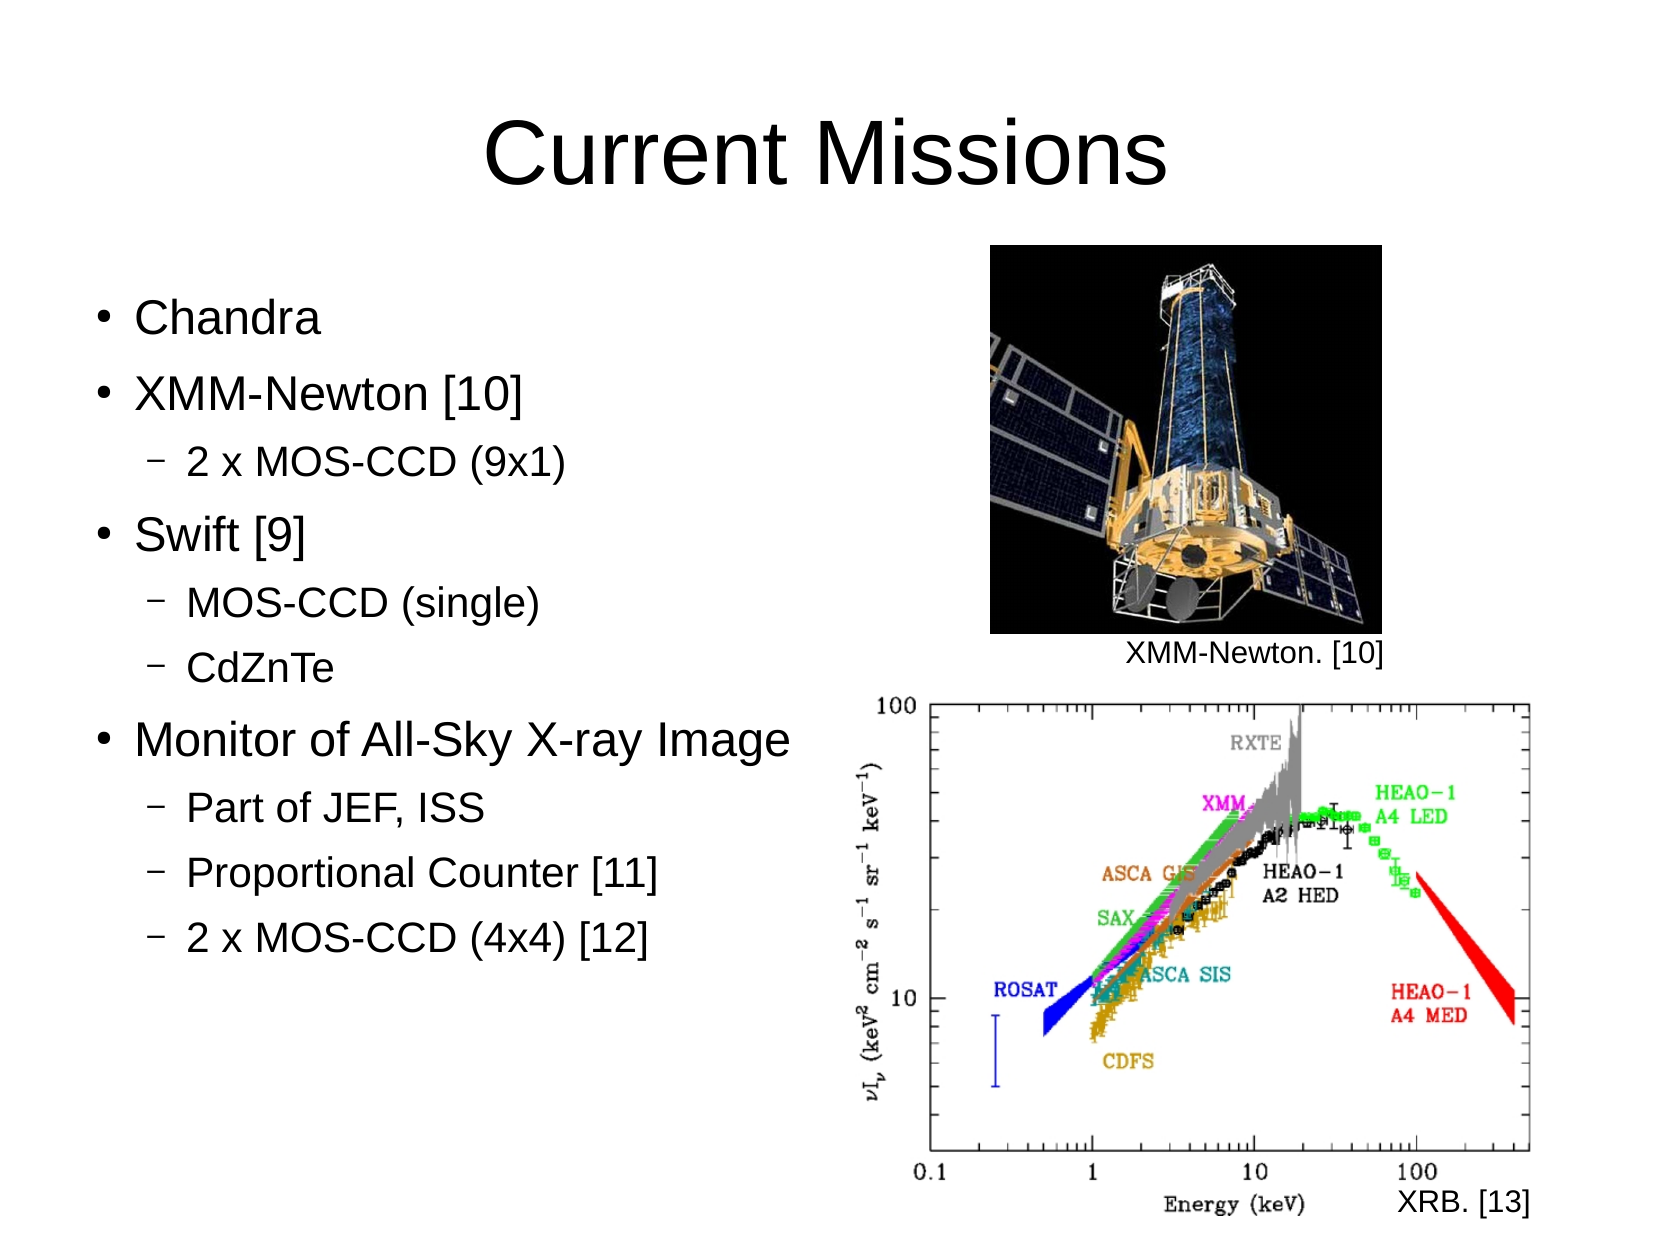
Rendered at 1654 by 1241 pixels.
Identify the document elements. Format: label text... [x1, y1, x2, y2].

text_box XMM-Newton. [10] [1110, 627, 1400, 678]
picture [855, 695, 1531, 1216]
text_box XRB. [13] [1382, 1176, 1546, 1227]
title Current Missions [82, 49, 1571, 257]
list Chandra XMM-Newton [10] 2 x MOS-CCD (9x1) Swift [9] MOS-CCD (single) CdZnTe Monitor of All-Sky X-ray Image Part of JEF, ISS Proportional Counter [11] 2 x MOS-CCD (4x4) [12] [82, 290, 809, 1010]
picture [990, 245, 1382, 634]
